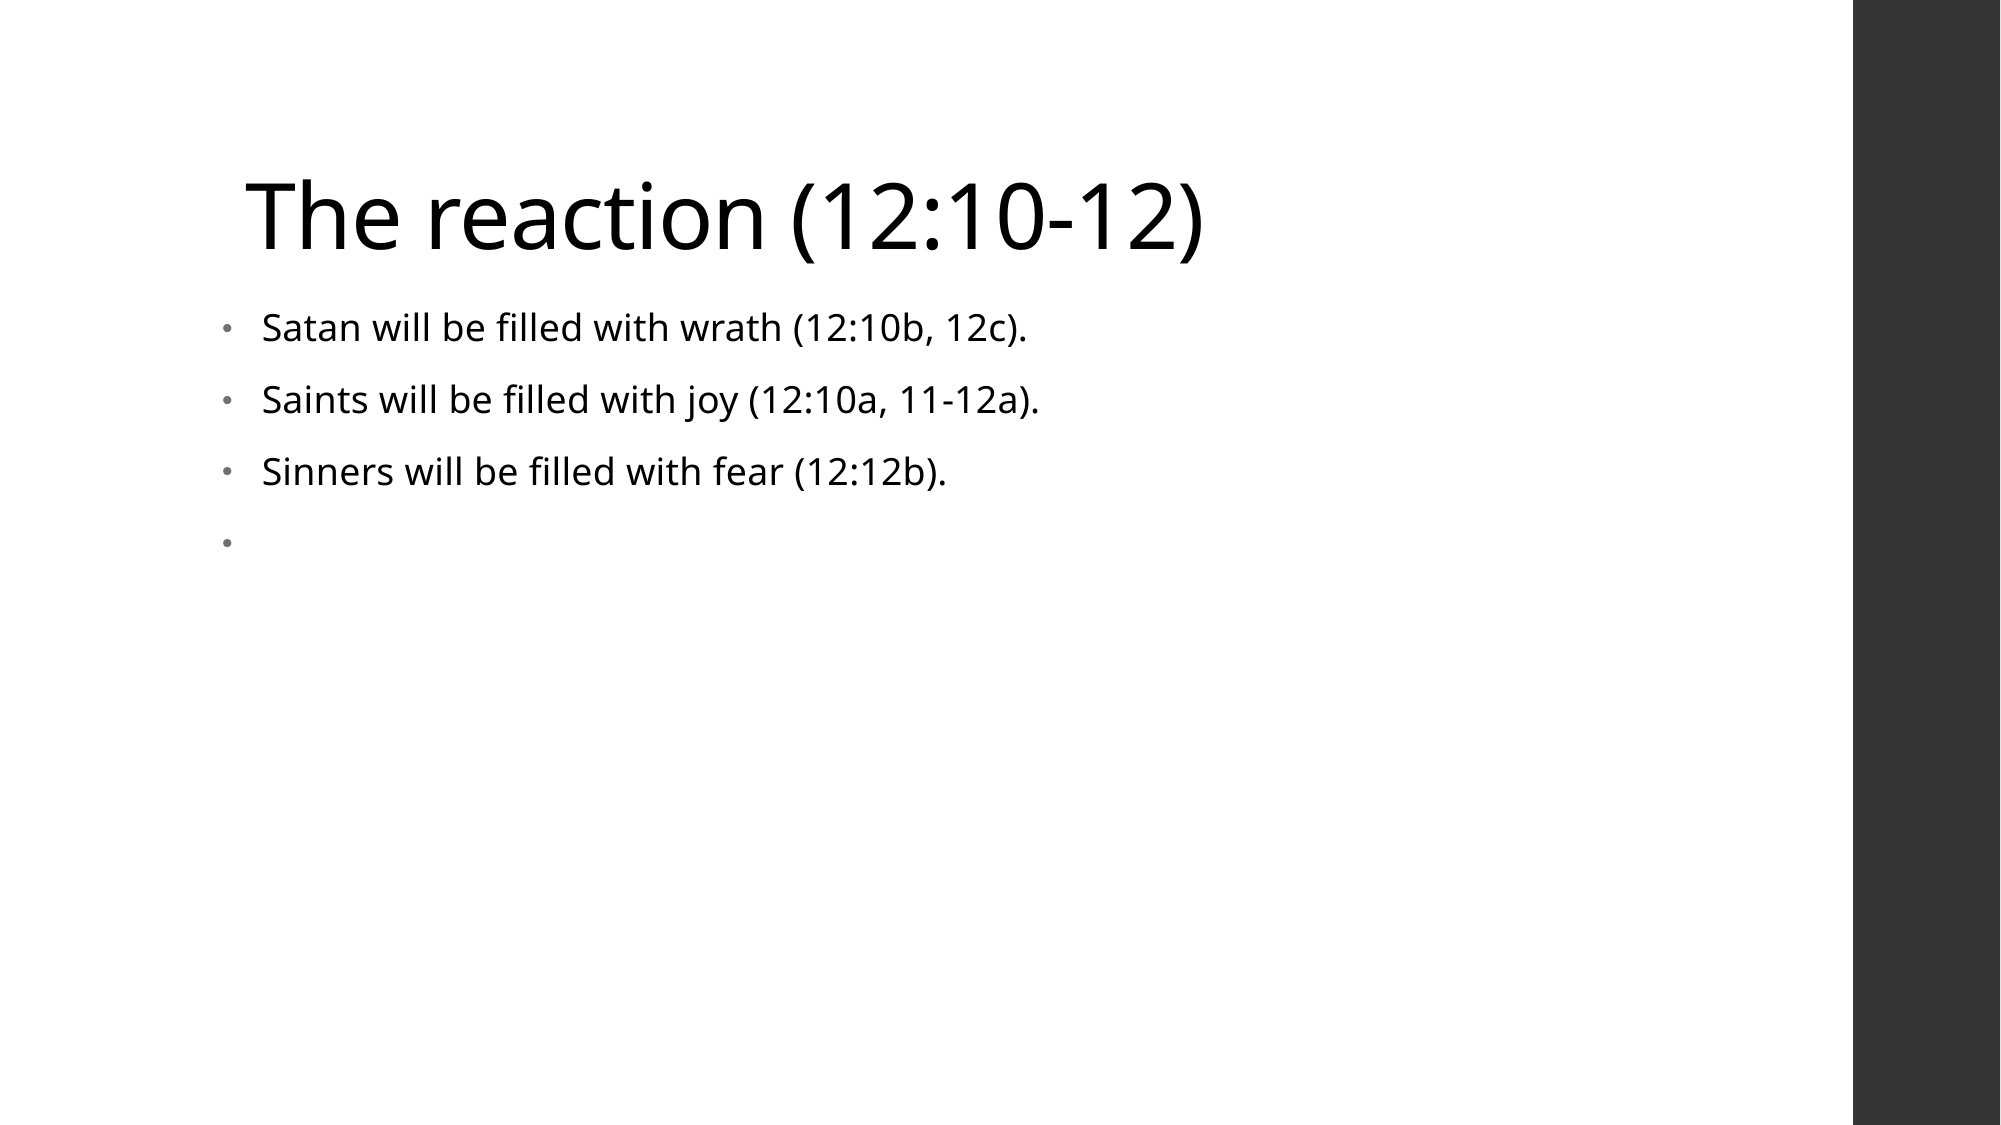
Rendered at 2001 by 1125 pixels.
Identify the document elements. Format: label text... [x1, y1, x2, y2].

title The reaction (12:10-12) [206, 60, 1797, 278]
list Satan will be filled with wrath (12:10b, 12c). Saints will be filled with joy (12:10a, 11-12a). Sinners will be filled with fear (12:12b). [206, 299, 1617, 1014]
